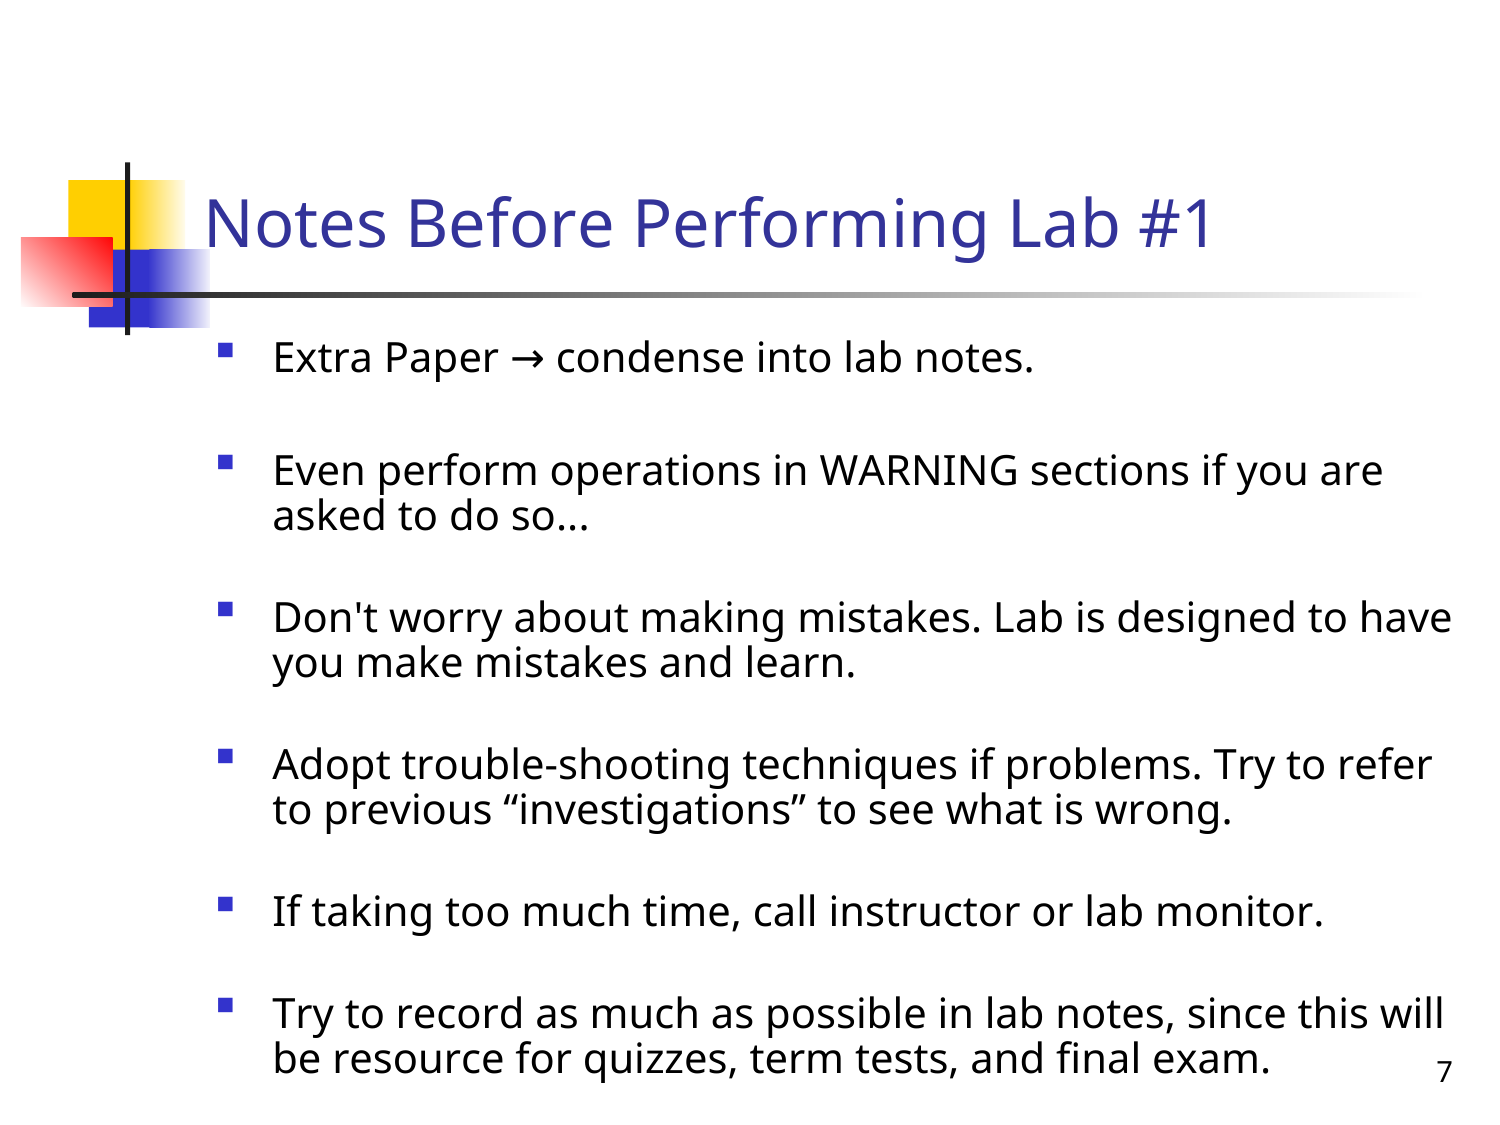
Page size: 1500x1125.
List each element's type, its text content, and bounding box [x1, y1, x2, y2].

title Notes Before Performing Lab #1 [188, 35, 1468, 276]
list Extra Paper → condense into lab notes. Even perform operations in WARNING sections if you are asked to do so... Don't worry about making mistakes. Lab is designed to have you make mistakes and learn. Adopt trouble-shooting techniques if problems. Try to refer to previous “investigations” to see what is wrong. If taking too much time, call instructor or lab monitor. Try to record as much as possible in lab notes, since this will be resource for quizzes, term tests, and final exam. [201, 328, 1477, 1004]
